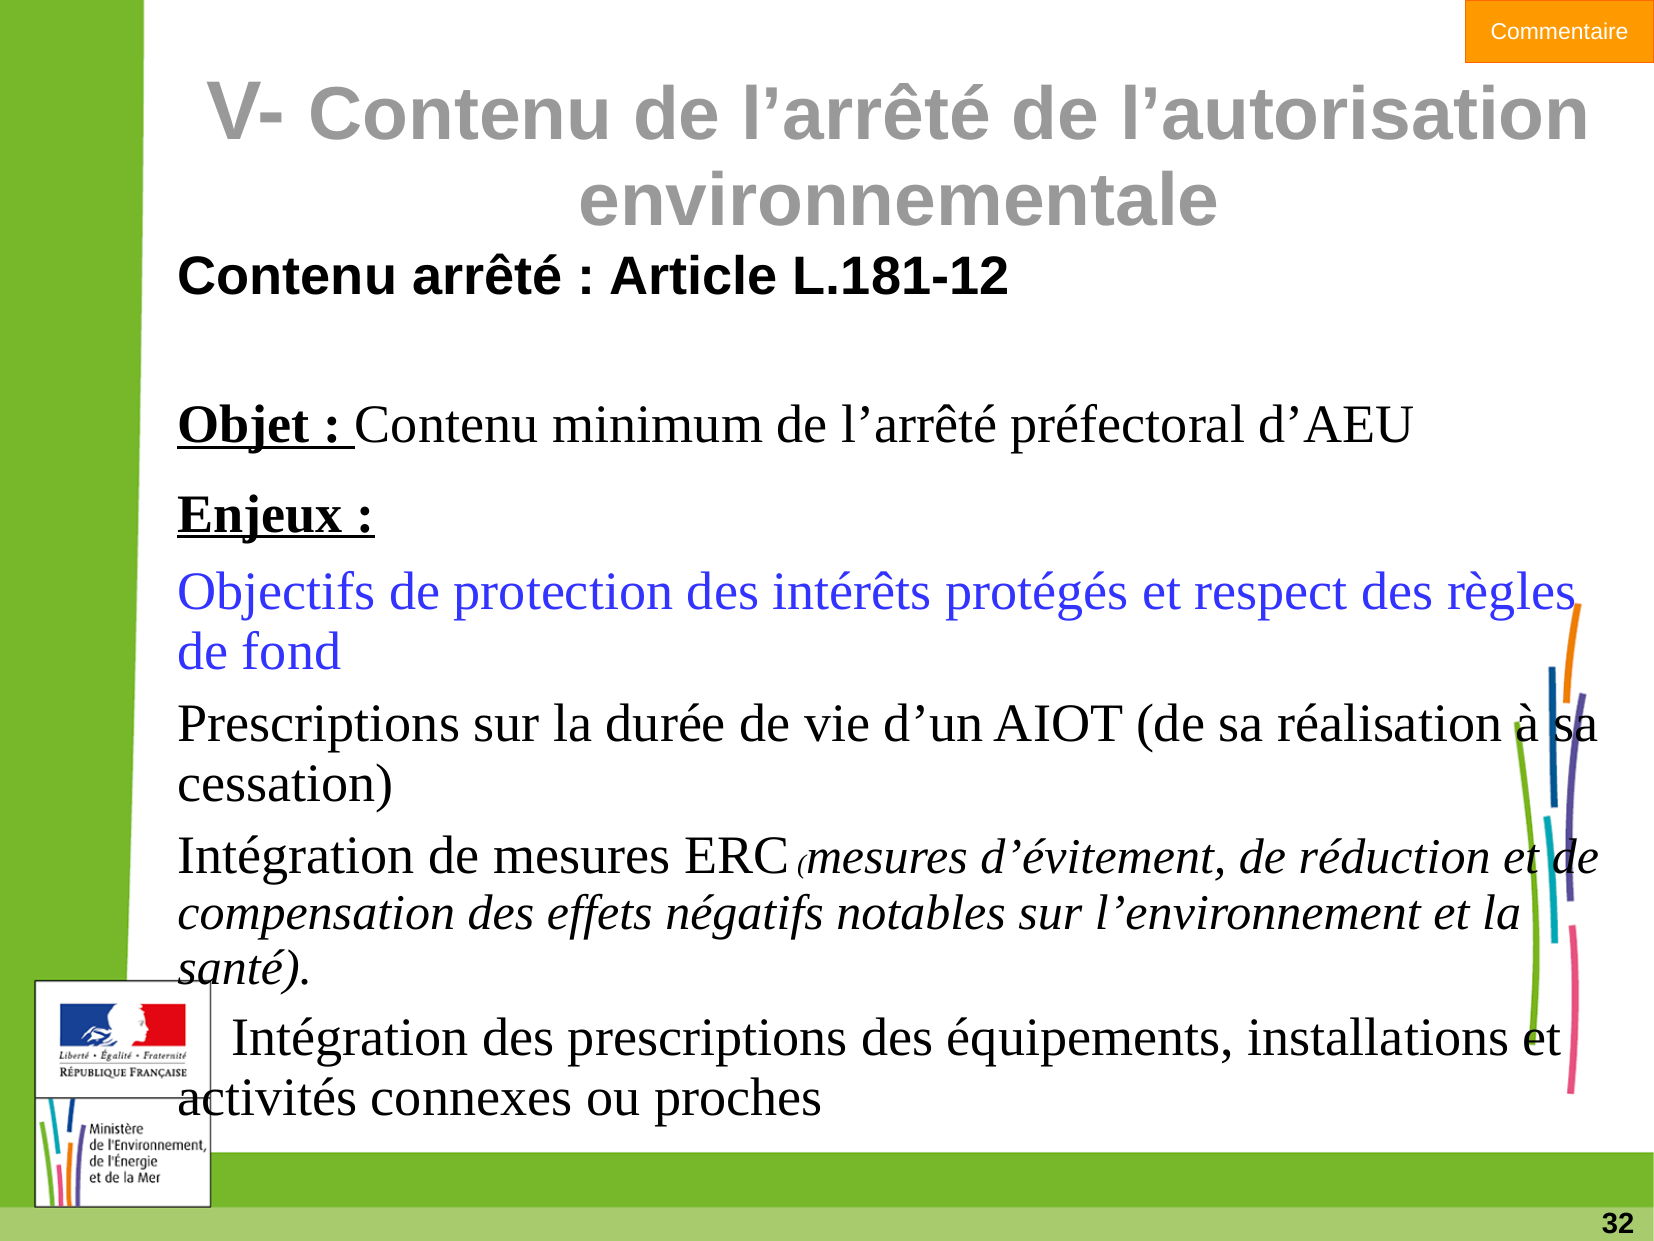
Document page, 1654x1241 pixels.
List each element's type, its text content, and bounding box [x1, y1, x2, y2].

list Contenu arrêté : Article L.181-12 Objet : Contenu minimum de l’arrêté préfectoral d’AEU Enjeux : Objectifs de protection des intérêts protégés et respect des règles de fond Prescriptions sur la durée de vie d’un AIOT (de sa réalisation à sa cessation) Intégration de mesures ERC (mesures d’évitement, de réduction et de compensation des effets négatifs notables sur l’environnement et la santé). Intégration des prescriptions des équipements, installations et activités connexes ou proches [177, 245, 1602, 1172]
title V- Contenu de l’arrêté de l’autorisation environnementale [123, 49, 1654, 257]
text_box Commentaire [1465, 0, 1654, 63]
picture [0, 0, 1654, 1241]
